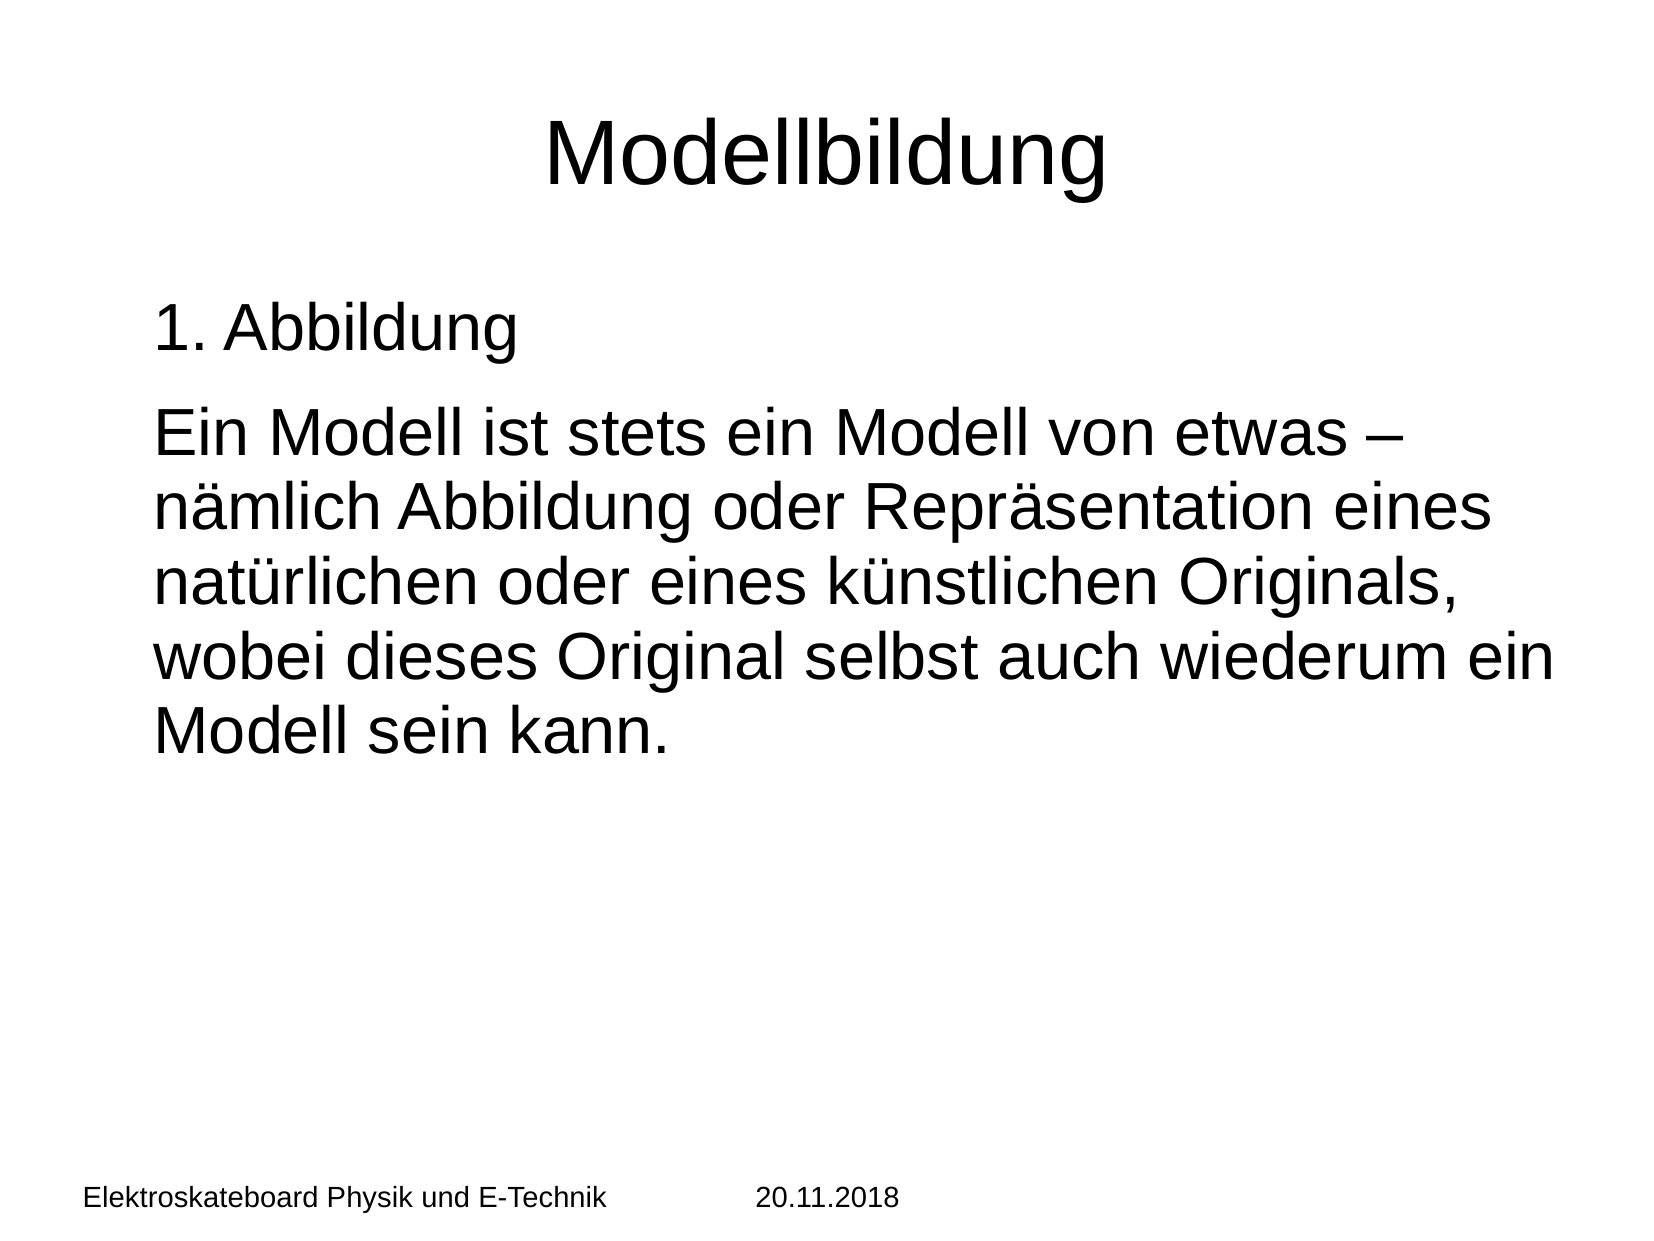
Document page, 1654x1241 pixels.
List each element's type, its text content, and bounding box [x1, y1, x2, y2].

list 1. Abbildung Ein Modell ist stets ein Modell von etwas – nämlich Abbildung oder Repräsentation eines natürlichen oder eines künstlichen Originals, wobei dieses Original selbst auch wiederum ein Modell sein kann. [82, 290, 1571, 1010]
title Modellbildung [82, 49, 1571, 257]
